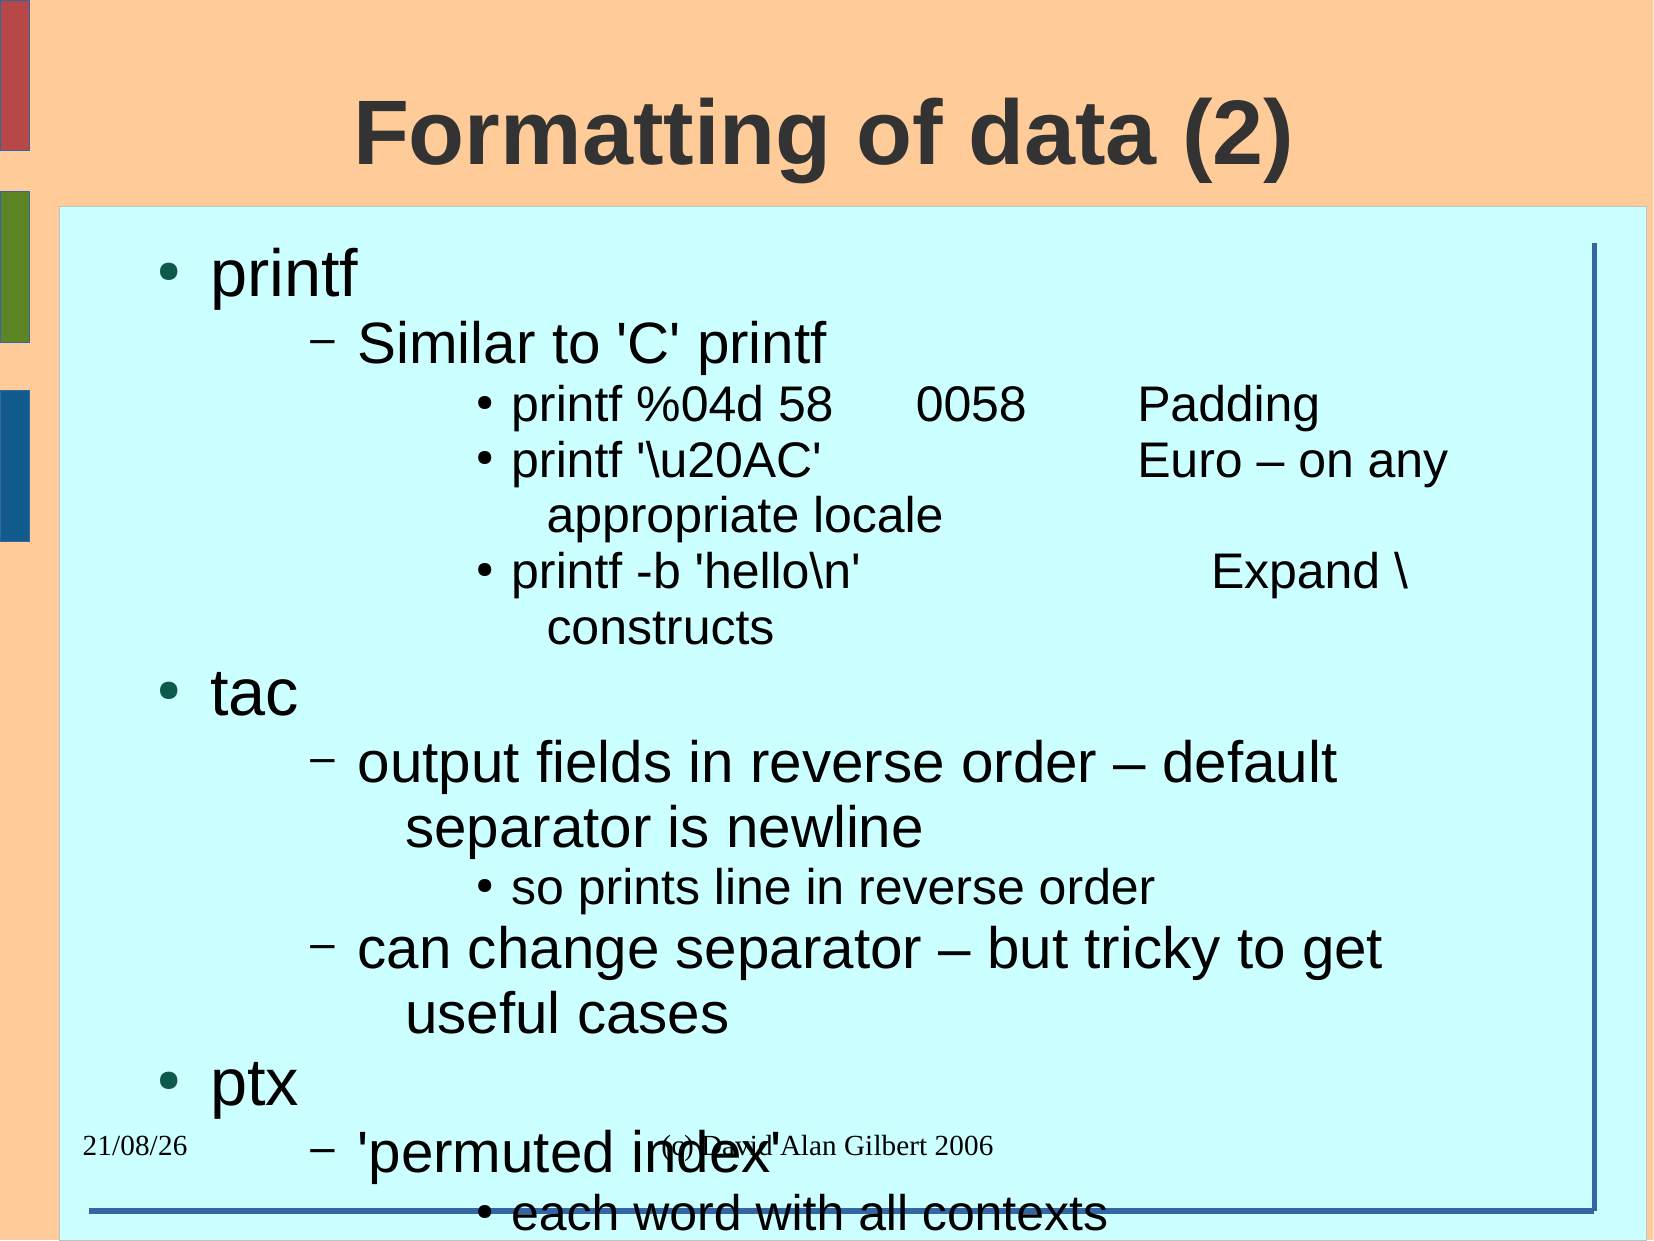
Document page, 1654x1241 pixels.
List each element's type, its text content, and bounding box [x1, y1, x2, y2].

list printf Similar to 'C' printf printf %04d 58 0058 Padding printf '\u20AC' Euro – on any appropriate locale printf -b 'hello\n' Expand \ constructs tac output fields in reverse order – default separator is newline so prints line in reverse order can change separator – but tricky to get useful cases ptx 'permuted index' each word with all contexts [121, 236, 1534, 1127]
title Formatting of data (2) [118, 29, 1531, 237]
